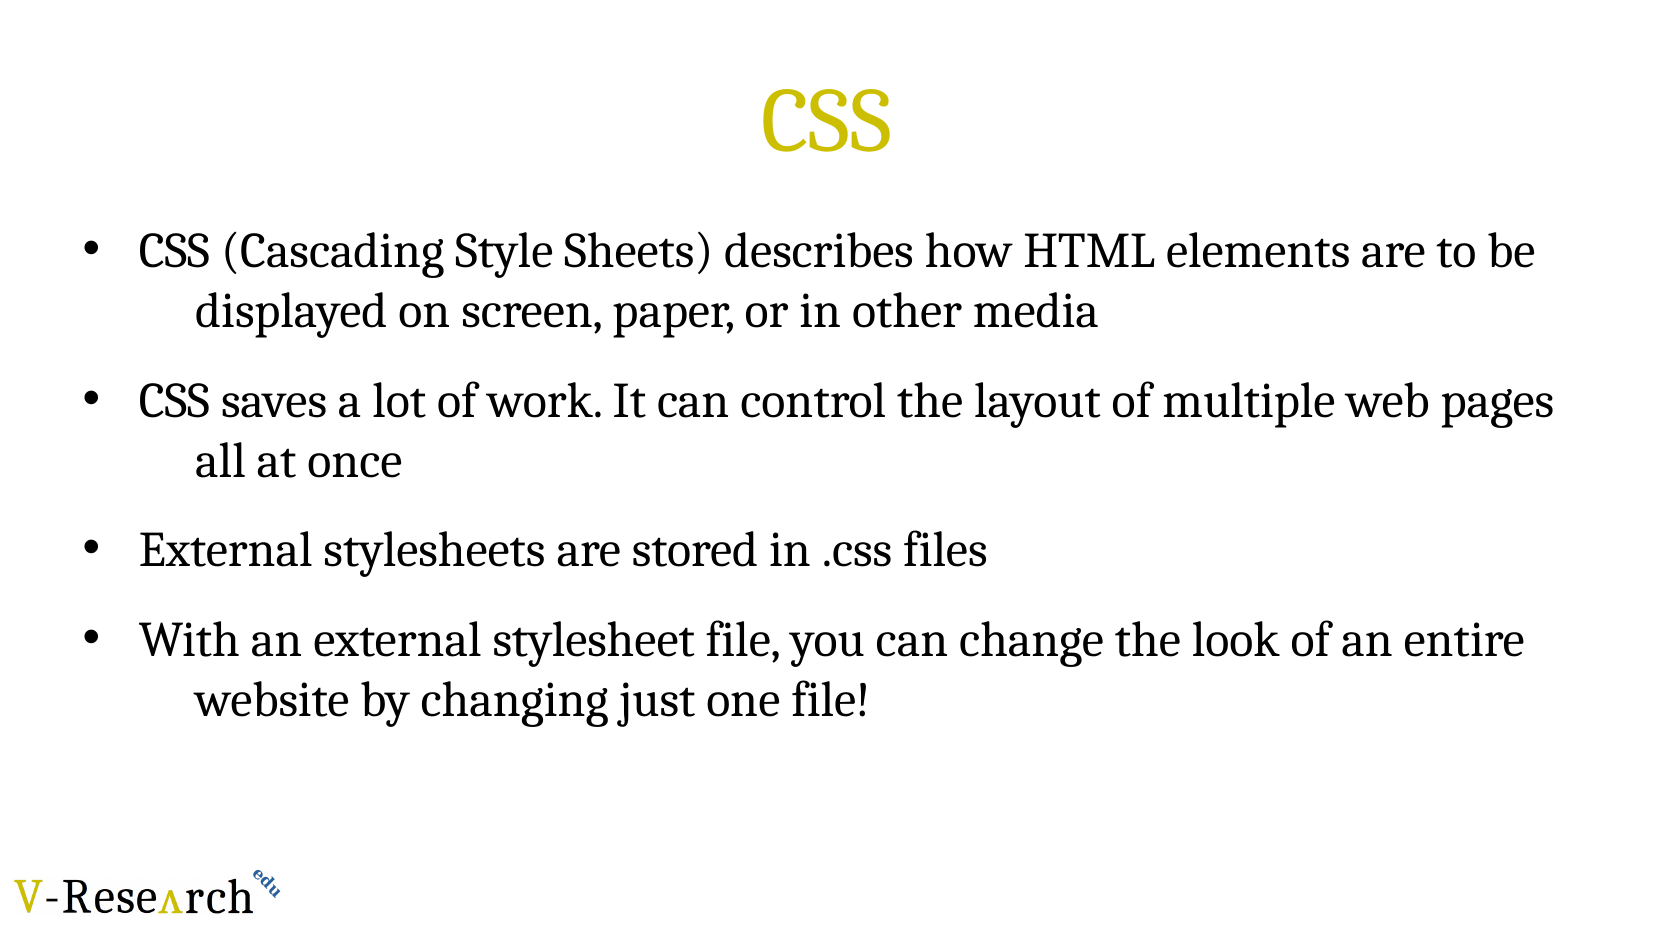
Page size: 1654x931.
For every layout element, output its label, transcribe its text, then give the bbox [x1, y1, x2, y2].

list CSS (Cascading Style Sheets) describes how HTML elements are to be displayed on screen, paper, or in other media CSS saves a lot of work. It can control the layout of multiple web pages all at once External stylesheets are stored in .css files With an external stylesheet file, you can change the look of an entire website by changing just one file! [82, 217, 1571, 758]
title CSS [82, 37, 1571, 193]
text_box edu [222, 847, 333, 931]
picture [11, 876, 255, 916]
